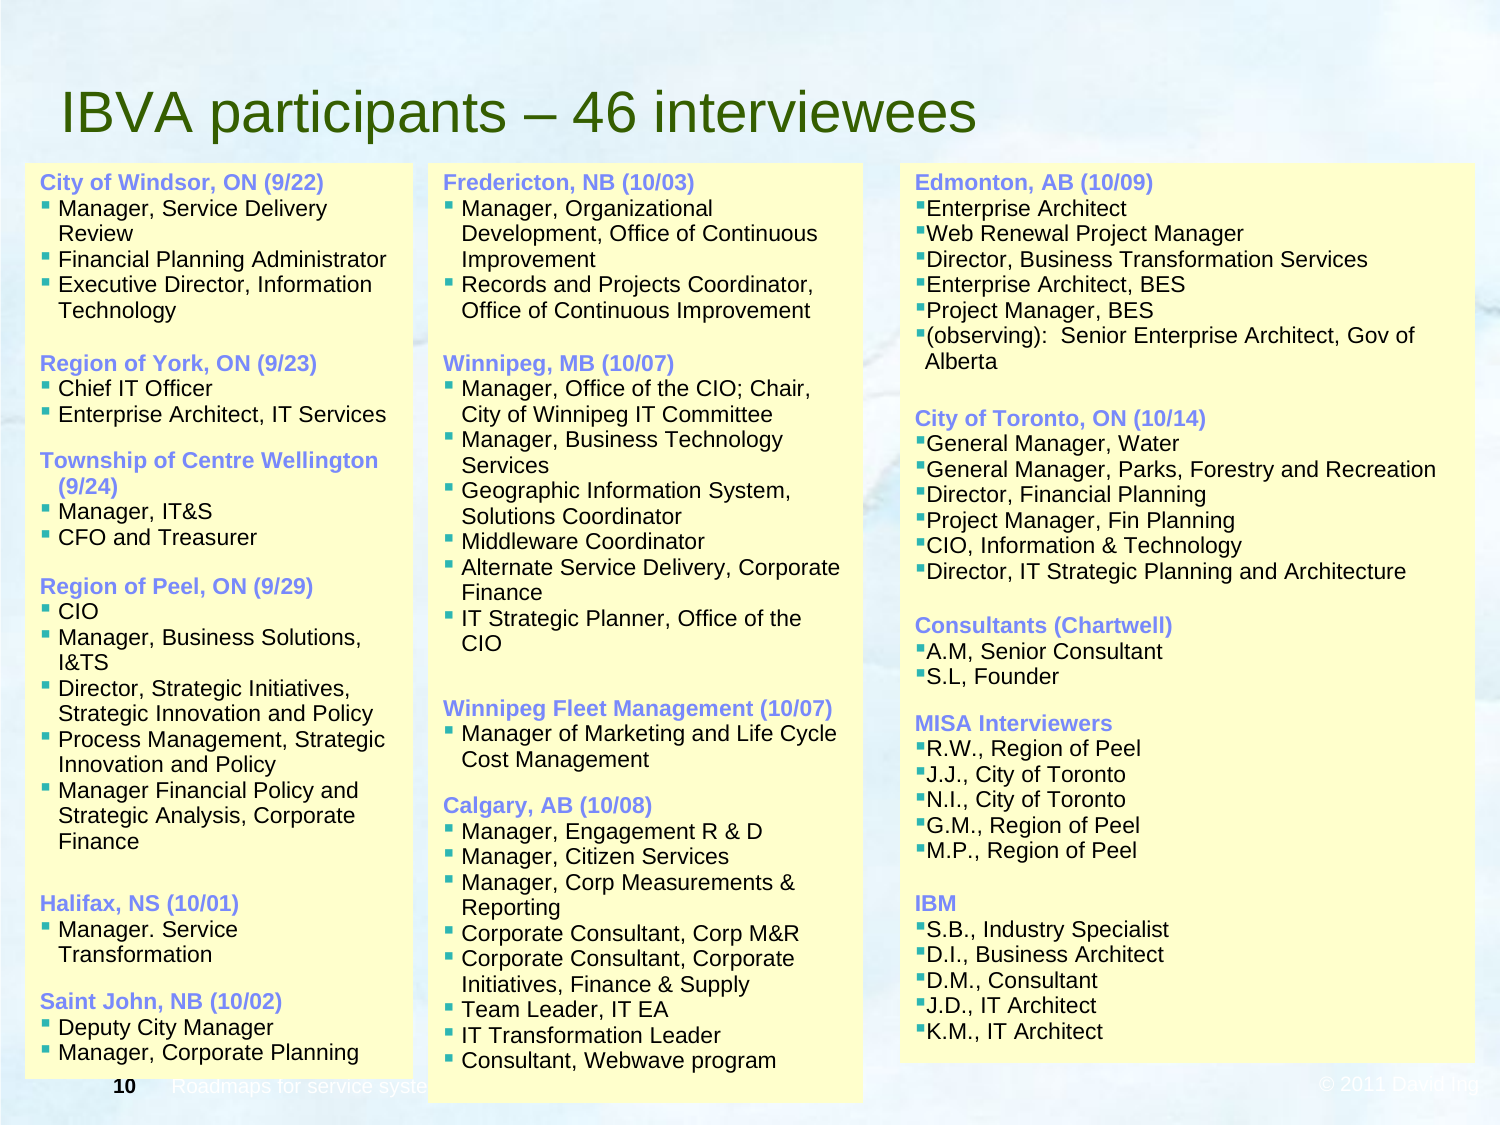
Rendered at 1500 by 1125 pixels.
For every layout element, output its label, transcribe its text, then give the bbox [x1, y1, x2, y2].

table_header Edmonton, AB (10/09) Enterprise Architect Web Renewal Project Manager Director, Business Transformation Services Enterprise Architect, BES Project Manager, BES (observing): Senior Enterprise Architect, Gov of Alberta [900, 163, 1475, 398]
table_cell Calgary, AB (10/08) Manager, Engagement R & D Manager, Citizen Services Manager, Corp Measurements & Reporting Corporate Consultant, Corp M&R Corporate Consultant, Corporate Initiatives, Finance & Supply Team Leader, IT EA IT Transformation Leader Consultant, Webwave program [428, 785, 863, 1103]
title IBVA participants – 46 interviewees [25, 74, 1378, 201]
table_cell Halifax, NS (10/01) Manager. Service Transformation [25, 883, 413, 981]
table_cell Region of York, ON (9/23) Chief IT Officer Enterprise Architect, IT Services [25, 343, 413, 440]
table_cell City of Toronto, ON (10/14) General Manager, Water General Manager, Parks, Forestry and Recreation Director, Financial Planning Project Manager, Fin Planning CIO, Information & Technology Director, IT Strategic Planning and Architecture [900, 398, 1475, 605]
picture [0, 0, 1500, 1125]
table_cell Saint John, NB (10/02) Deputy City Manager Manager, Corporate Planning [25, 981, 413, 1079]
table_header Fredericton, NB (10/03) Manager, Organizational Development, Office of Continuous Improvement Records and Projects Coordinator, Office of Continuous Improvement [428, 163, 863, 343]
table_cell Winnipeg Fleet Management (10/07) Manager of Marketing and Life Cycle Cost Management [428, 688, 863, 785]
table_cell Consultants (Chartwell) A.M, Senior Consultant S.L, Founder [900, 605, 1475, 703]
table_cell Region of Peel, ON (9/29) CIO Manager, Business Solutions, I&TS Director, Strategic Initiatives, Strategic Innovation and Policy Process Management, Strategic Innovation and Policy Manager Financial Policy and Strategic Analysis, Corporate Finance [25, 566, 413, 883]
table_cell MISA Interviewers R.W., Region of Peel J.J., City of Toronto N.I., City of Toronto G.M., Region of Peel M.P., Region of Peel [900, 703, 1475, 883]
table_header City of Windsor, ON (9/22) Manager, Service Delivery Review Financial Planning Administrator Executive Director, Information Technology [25, 163, 413, 343]
table_cell IBM S.B., Industry Specialist D.I., Business Architect D.M., Consultant J.D., IT Architect K.M., IT Architect [900, 883, 1475, 1063]
table_cell Winnipeg, MB (10/07) Manager, Office of the CIO; Chair, City of Winnipeg IT Committee Manager, Business Technology Services Geographic Information System, Solutions Coordinator Middleware Coordinator Alternate Service Delivery, Corporate Finance IT Strategic Planner, Office of the CIO [428, 343, 863, 688]
table_cell Township of Centre Wellington (9/24) Manager, IT&S CFO and Treasurer [25, 440, 413, 566]
